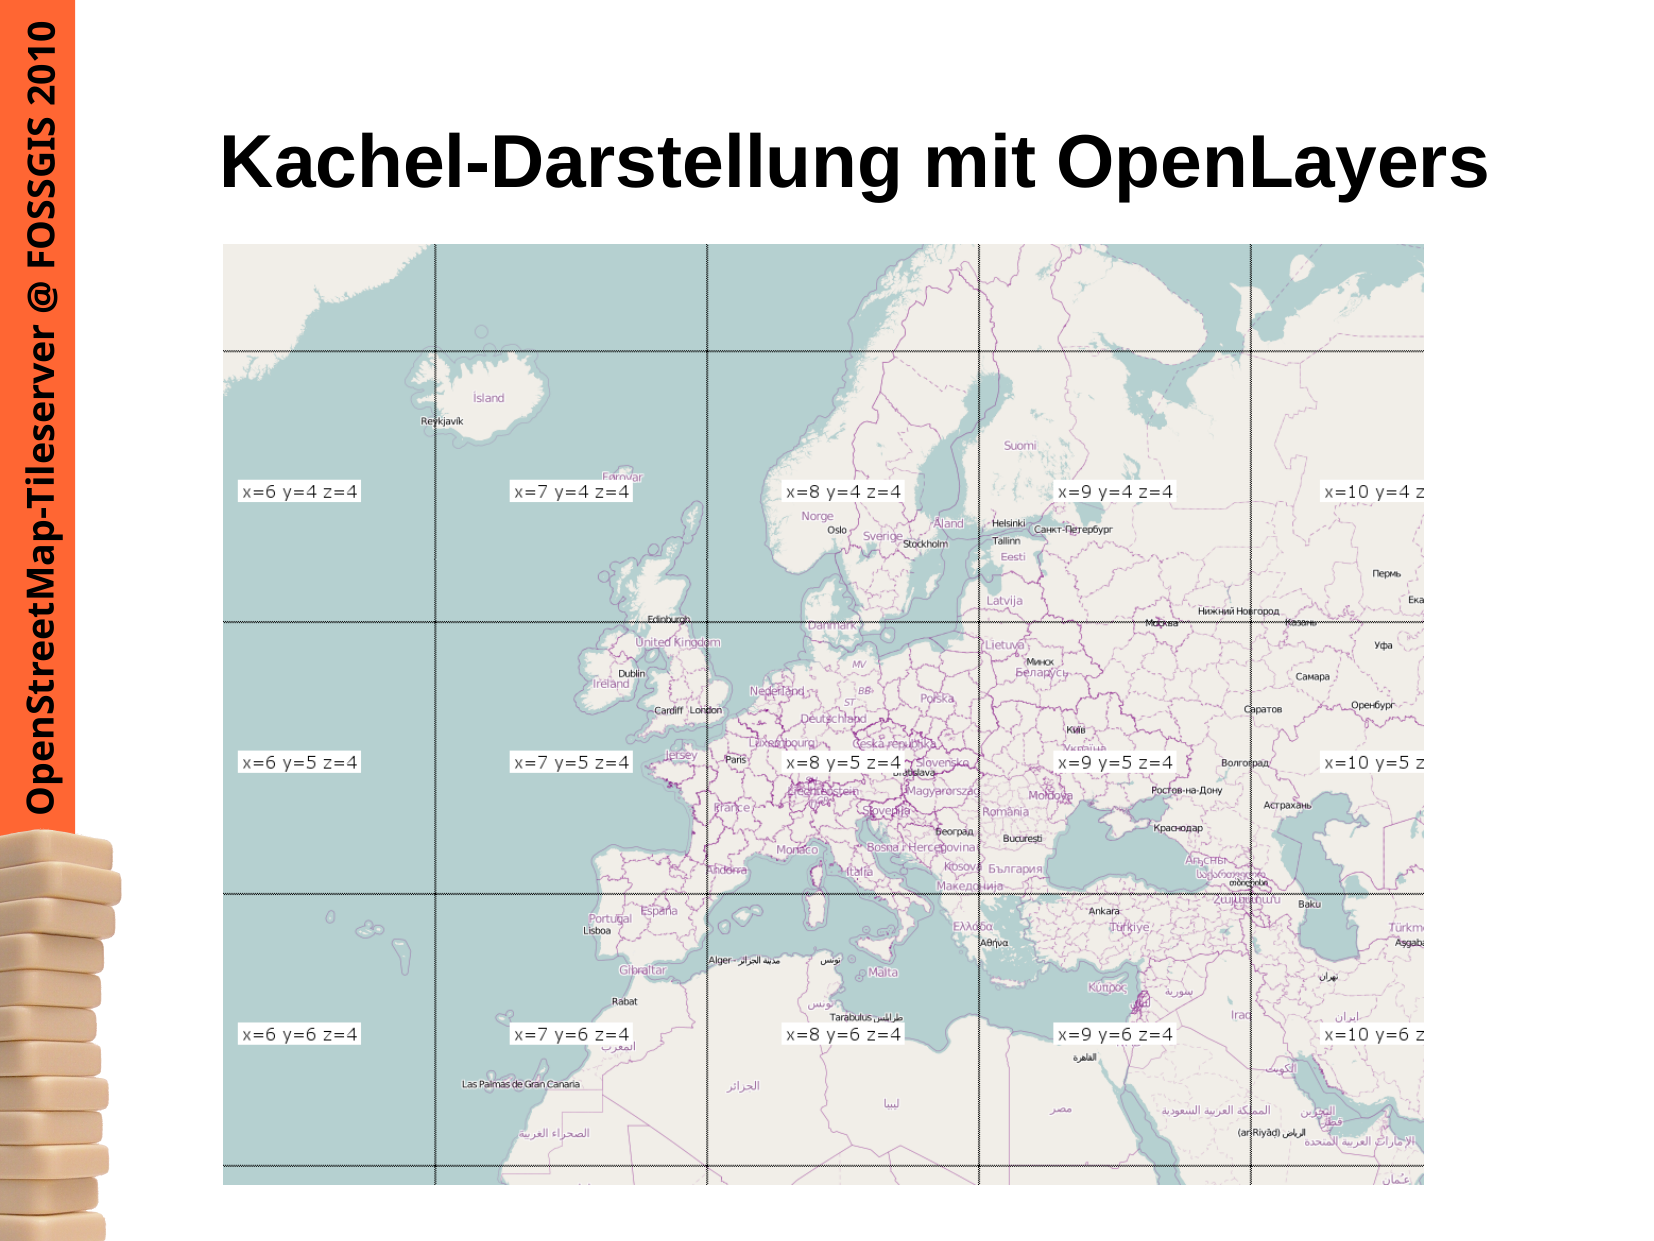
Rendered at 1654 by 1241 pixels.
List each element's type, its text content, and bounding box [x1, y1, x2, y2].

picture [0, 816, 133, 1241]
text_box Kachel-Darstellung mit OpenLayers [205, 112, 1546, 212]
picture [223, 244, 1424, 1185]
